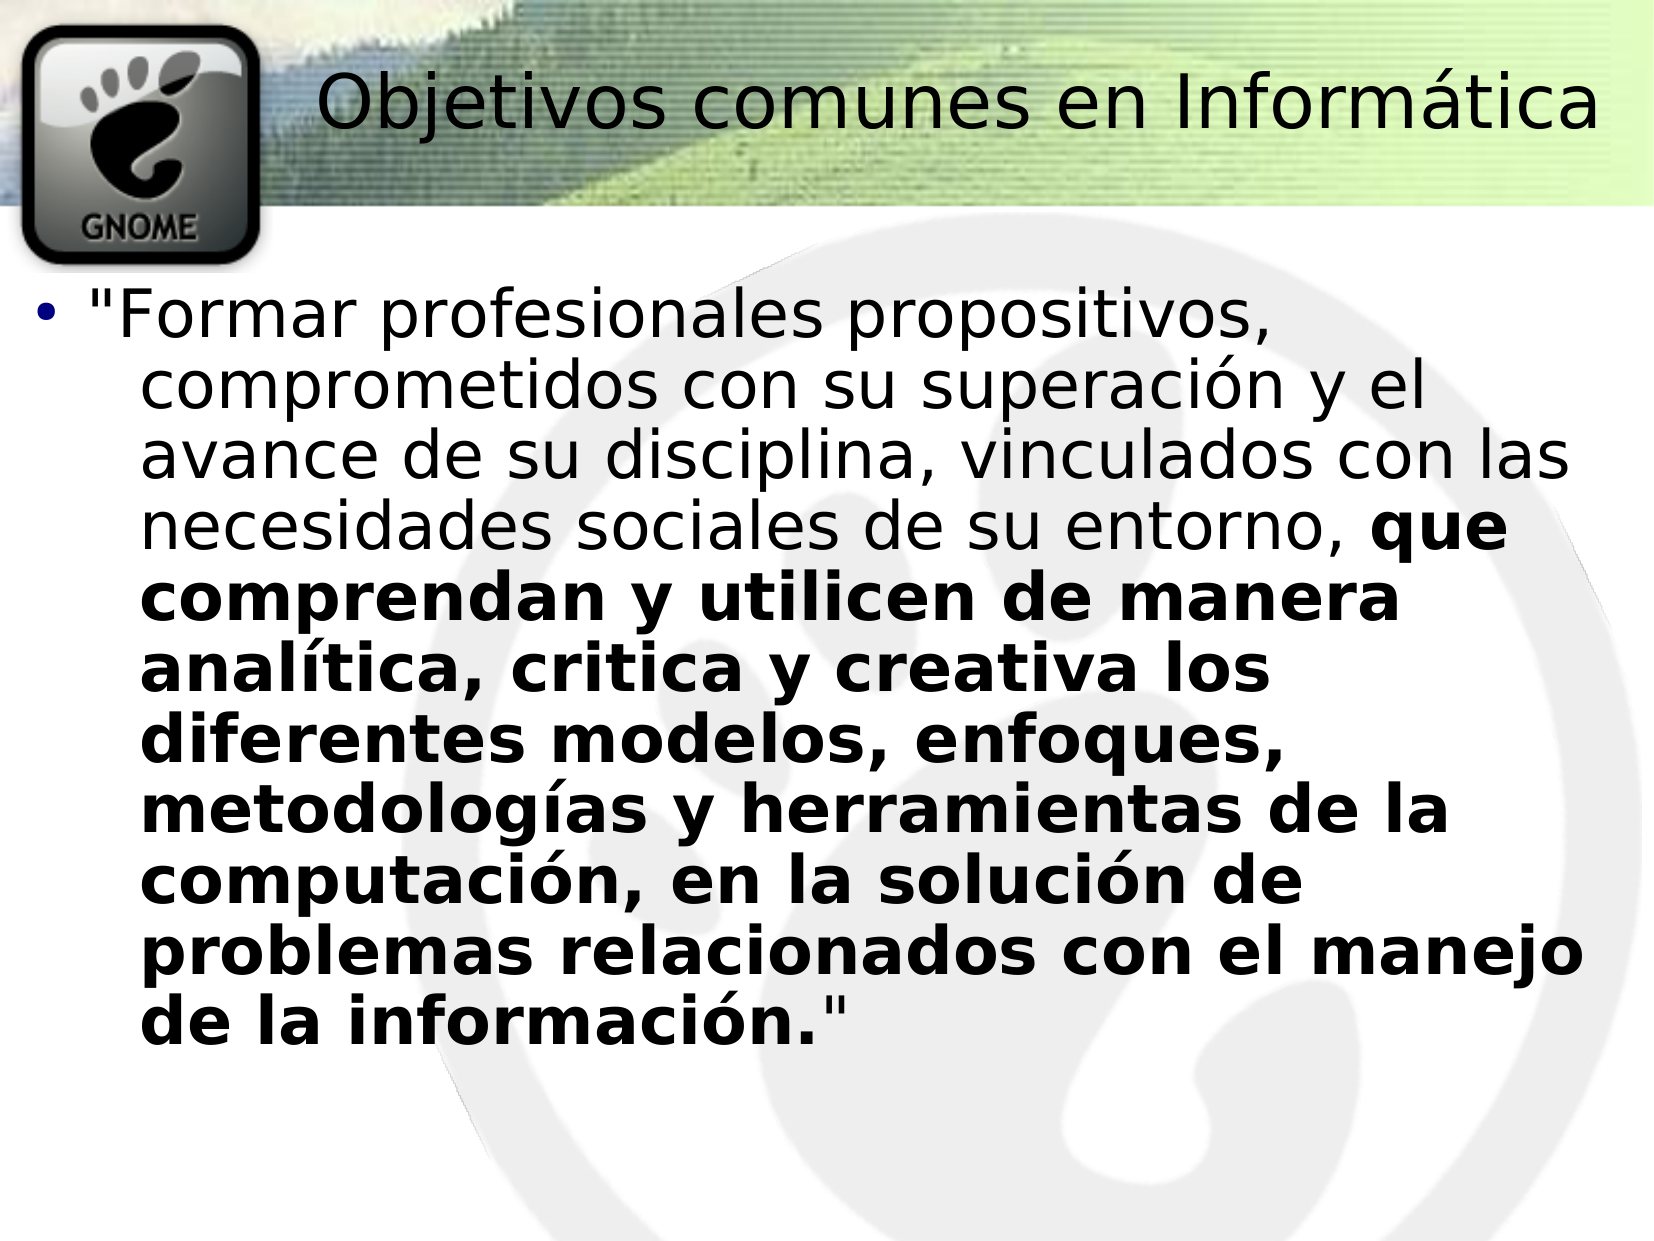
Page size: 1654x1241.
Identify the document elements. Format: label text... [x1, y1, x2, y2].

list "Formar profesionales propositivos, comprometidos con su superación y el avance de su disciplina, vinculados con las necesidades sociales de su entorno, que comprendan y utilicen de manera analítica, critica y creativa los diferentes modelos, enfoques, metodologías y herramientas de la computación, en la solución de problemas relacionados con el manejo de la información." [0, 280, 1653, 1240]
picture [0, 0, 1654, 280]
title Objetivos comunes en Informática [265, 7, 1653, 199]
